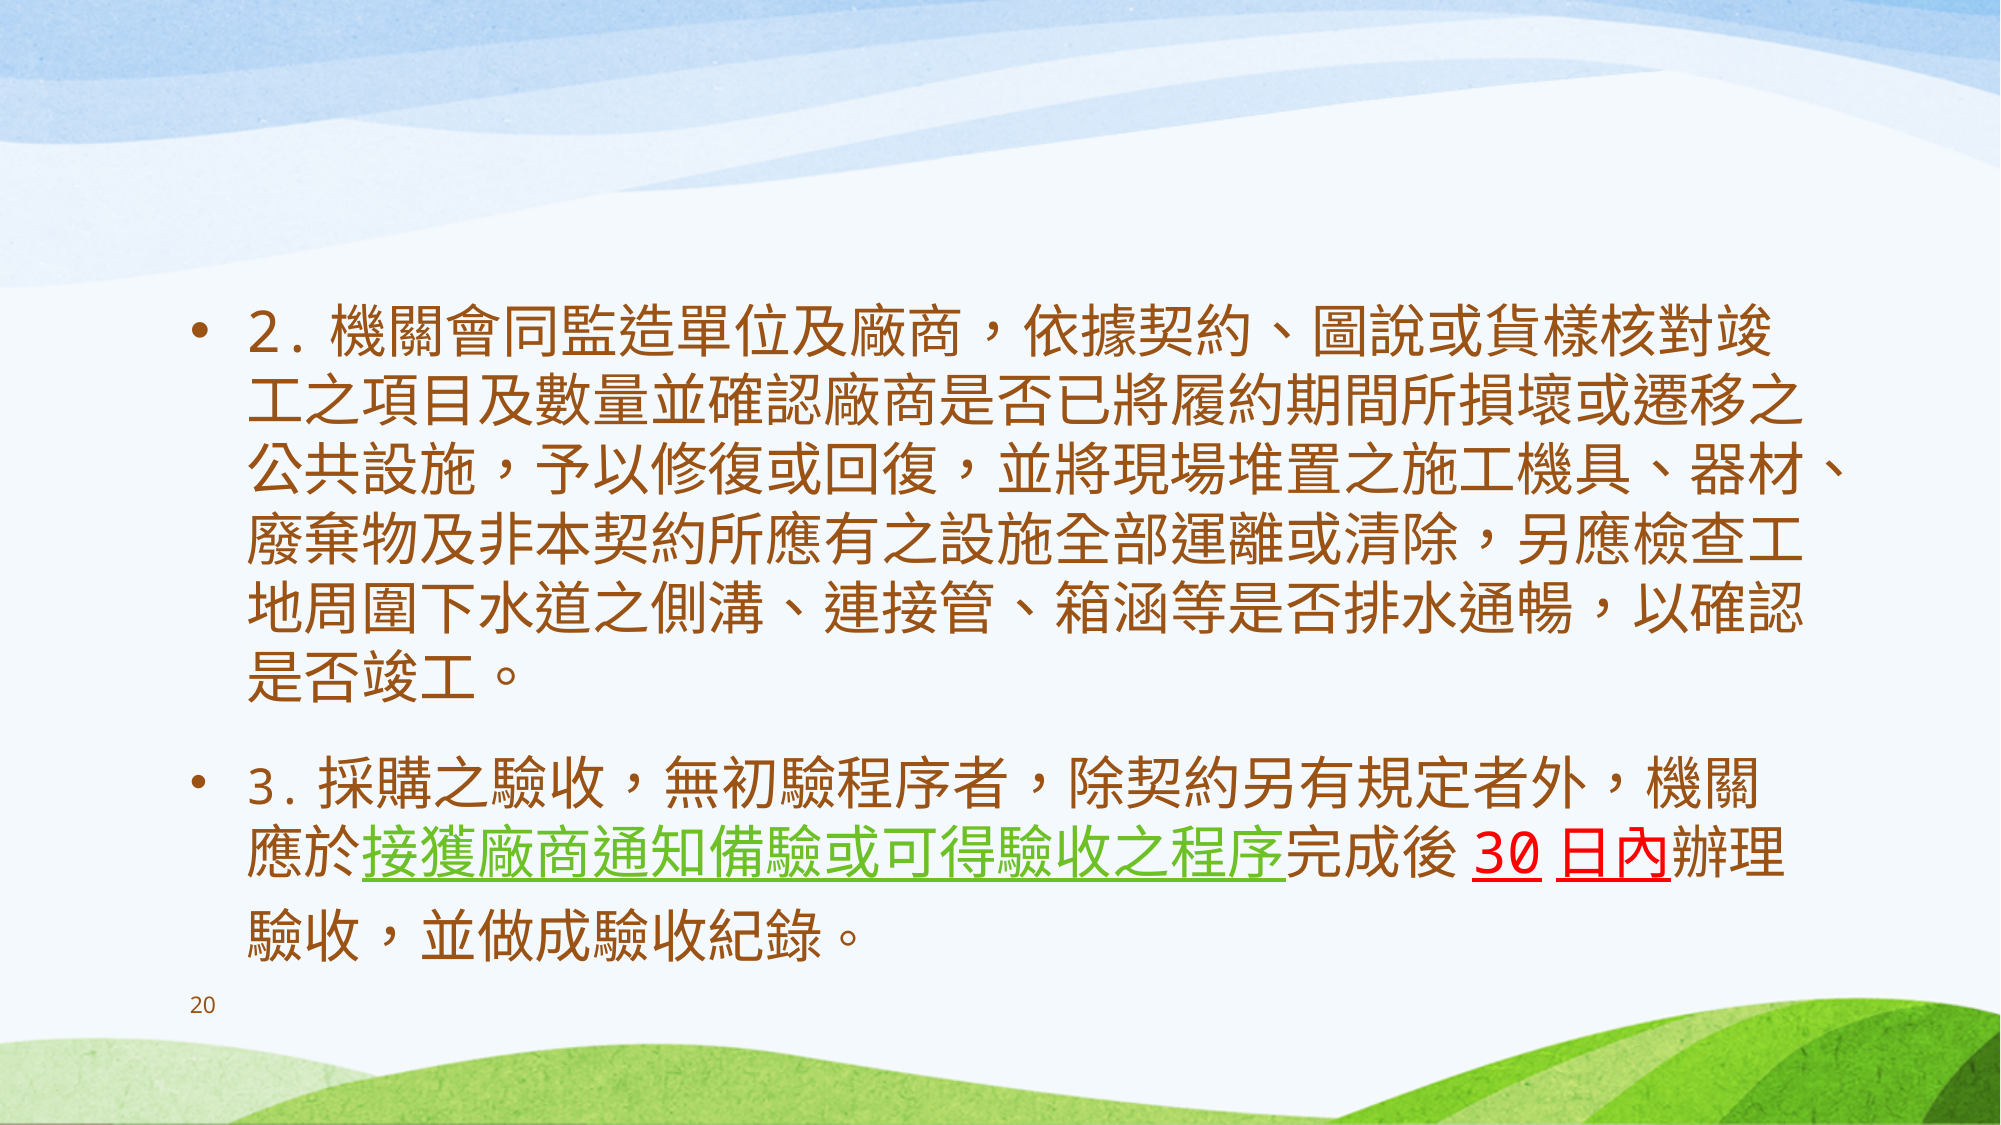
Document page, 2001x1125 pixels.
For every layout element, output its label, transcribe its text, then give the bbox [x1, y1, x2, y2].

slide_number <編號> [174, 987, 300, 1025]
picture [0, 0, 2001, 1125]
list 2.機關會同監造單位及廠商，依據契約、圖說或貨樣核對竣工之項目及數量並確認廠商是否已將履約期間所損壞或遷移之公共設施，予以修復或回復，並將現場堆置之施工機具、器材、廢棄物及非本契約所應有之設施全部運離或清除，另應檢查工地周圍下水道之側溝、連接管、箱涵等是否排水通暢，以確認是否竣工。 3.採購之驗收，無初驗程序者，除契約另有規定者外，機關應於接獲廠商通知備驗或可得驗收之程序完成後30日內辦理驗收，並做成驗收紀錄。 [174, 287, 1825, 982]
